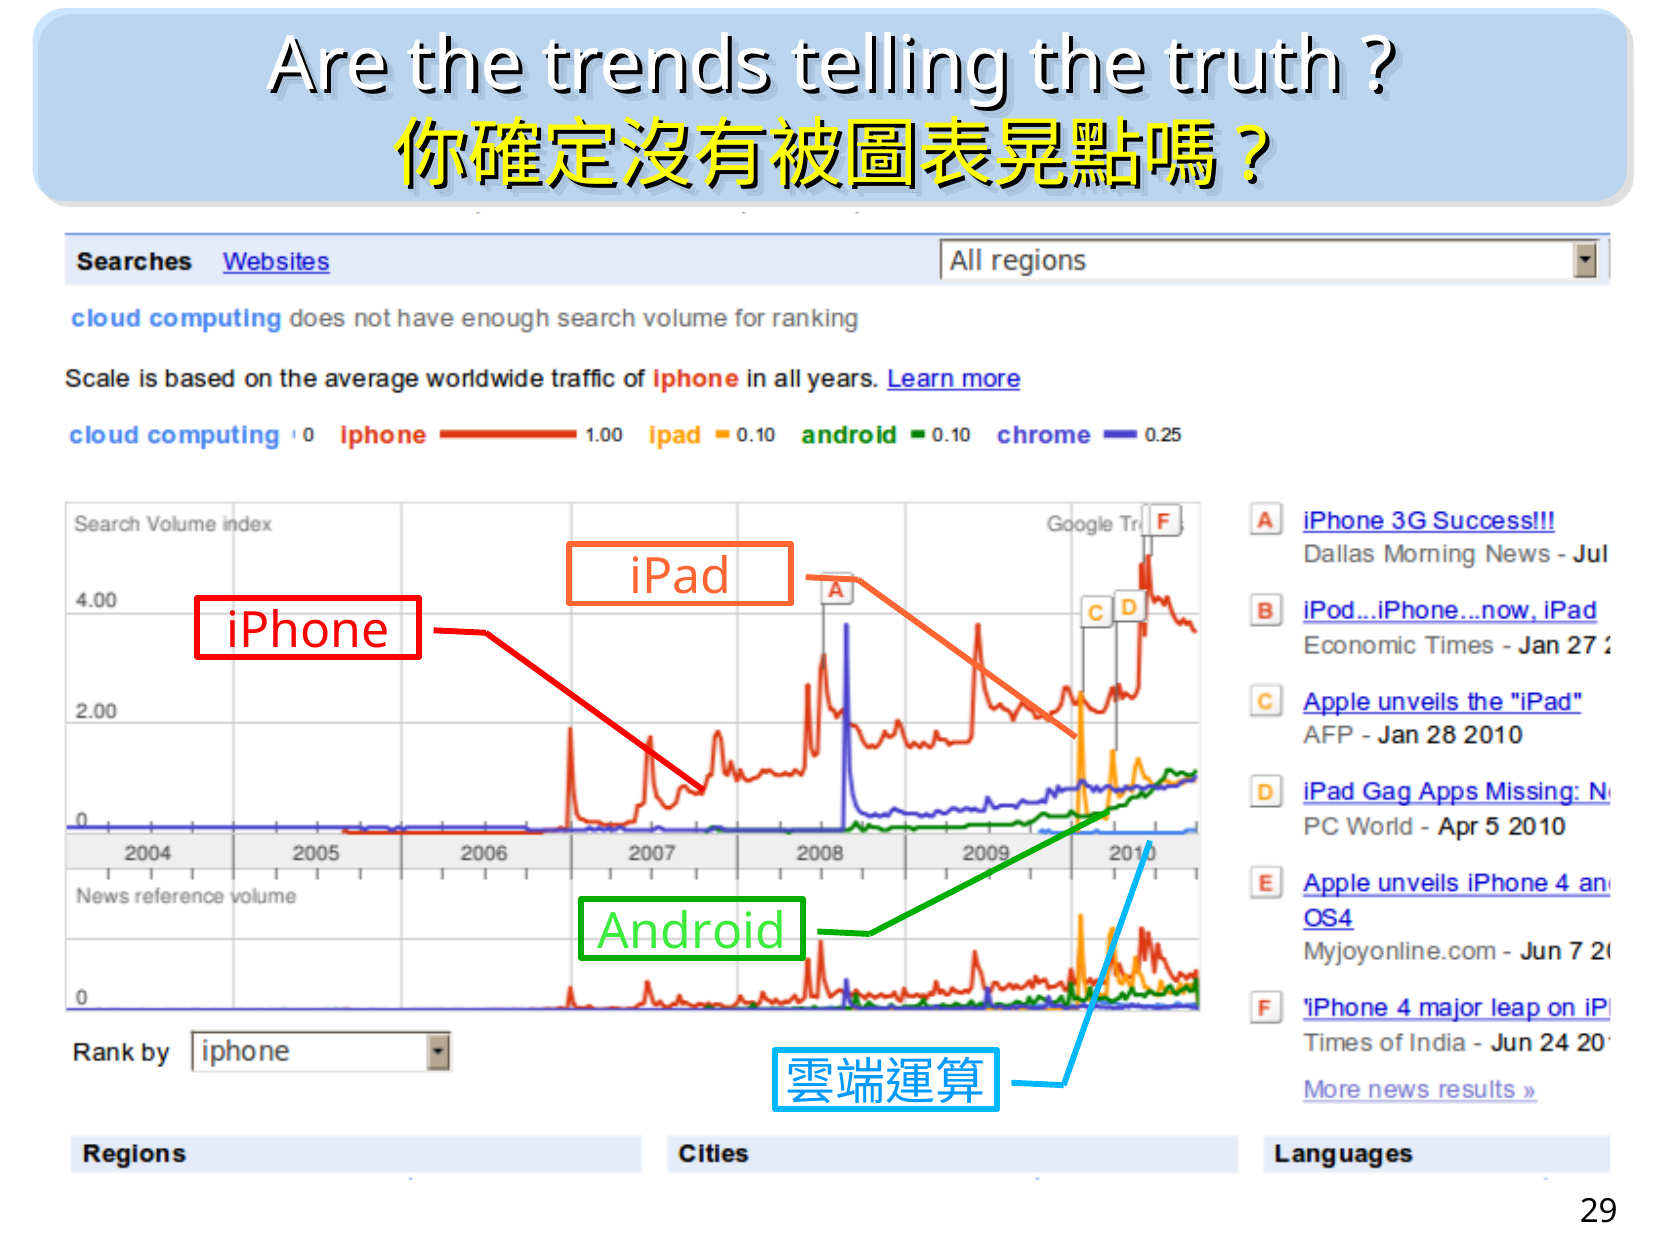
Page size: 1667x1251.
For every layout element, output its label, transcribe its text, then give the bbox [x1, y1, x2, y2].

text_box 雲端運算 [775, 1050, 997, 1109]
text_box Android [581, 899, 803, 958]
text_box iPhone [197, 598, 419, 657]
picture [36, 212, 1611, 1180]
text_box iPad [569, 544, 791, 604]
text_box Are the trends telling the truth ? 你確定沒有被圖表晃點嗎? [32, 8, 1628, 201]
